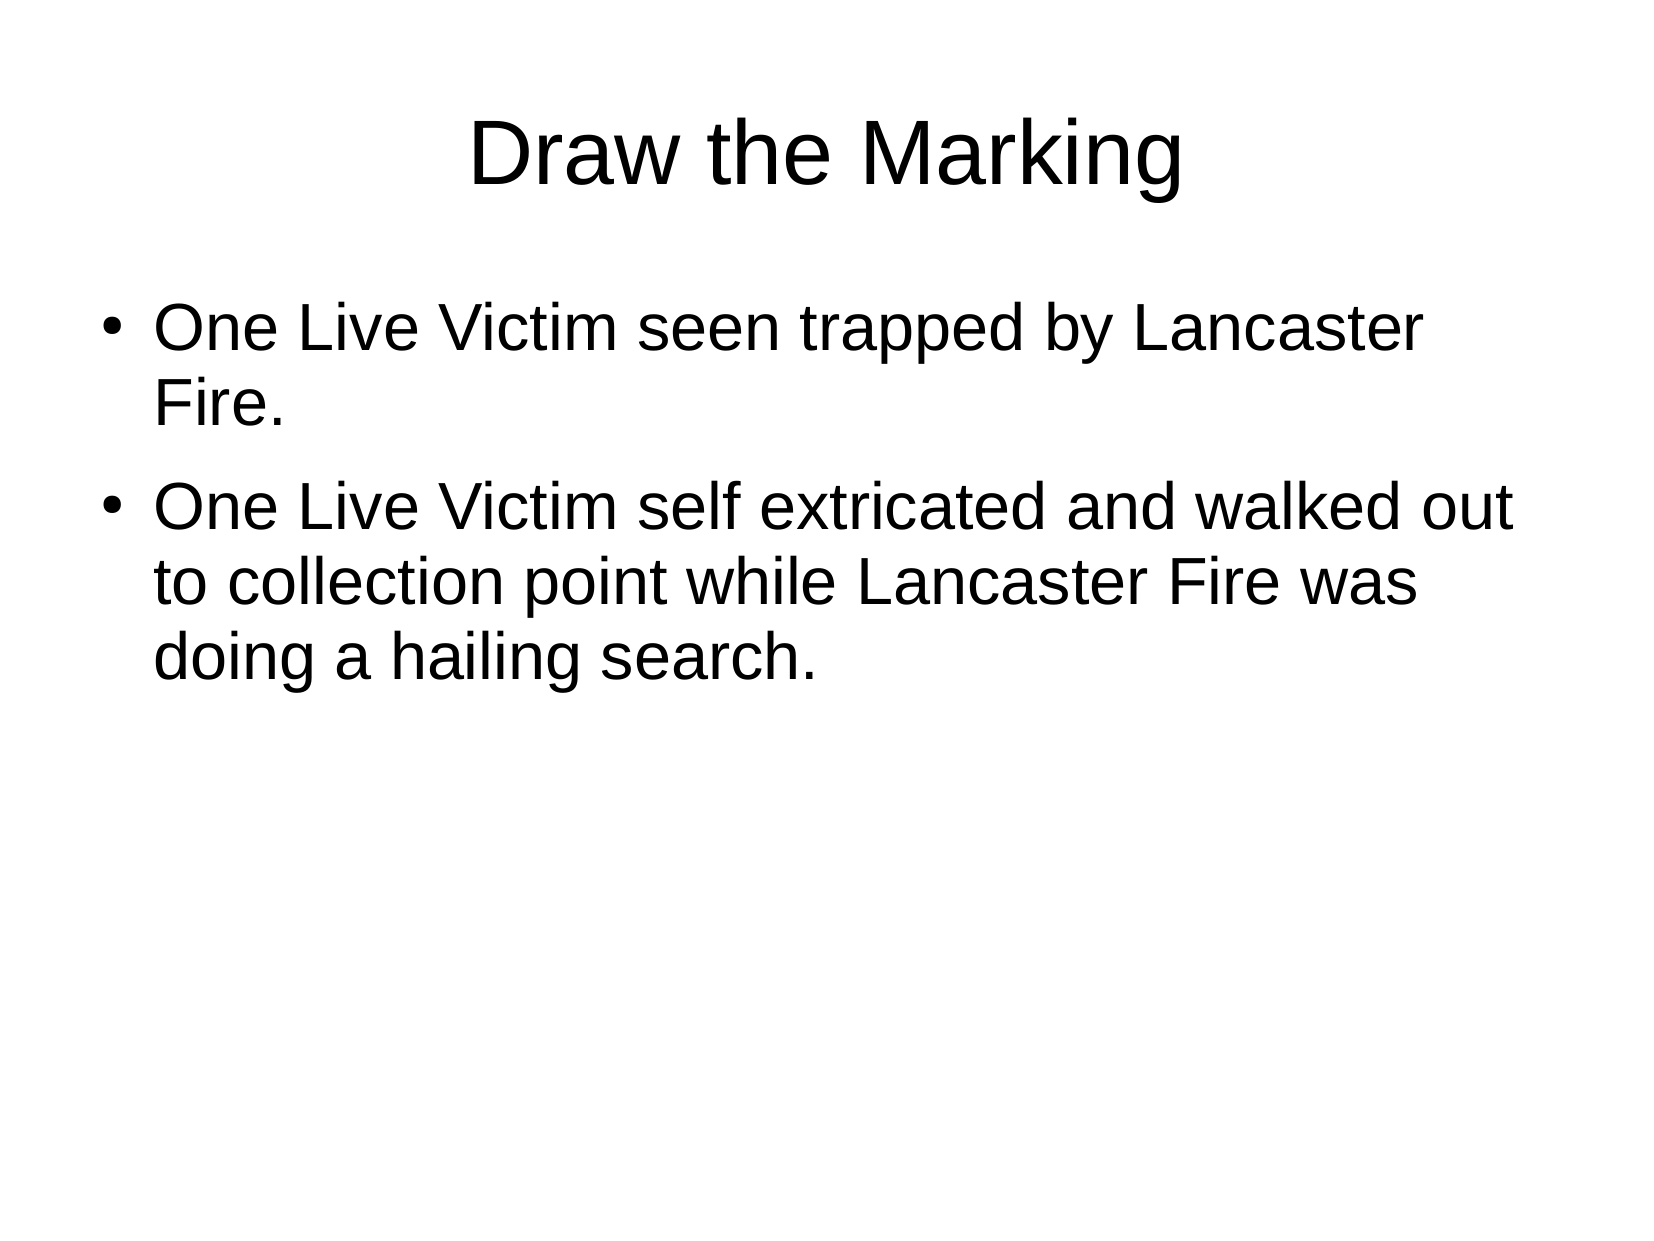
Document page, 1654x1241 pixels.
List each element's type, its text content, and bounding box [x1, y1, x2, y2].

title Draw the Marking [82, 49, 1571, 257]
list One Live Victim seen trapped by Lancaster Fire. One Live Victim self extricated and walked out to collection point while Lancaster Fire was doing a hailing search. [82, 290, 1571, 1010]
